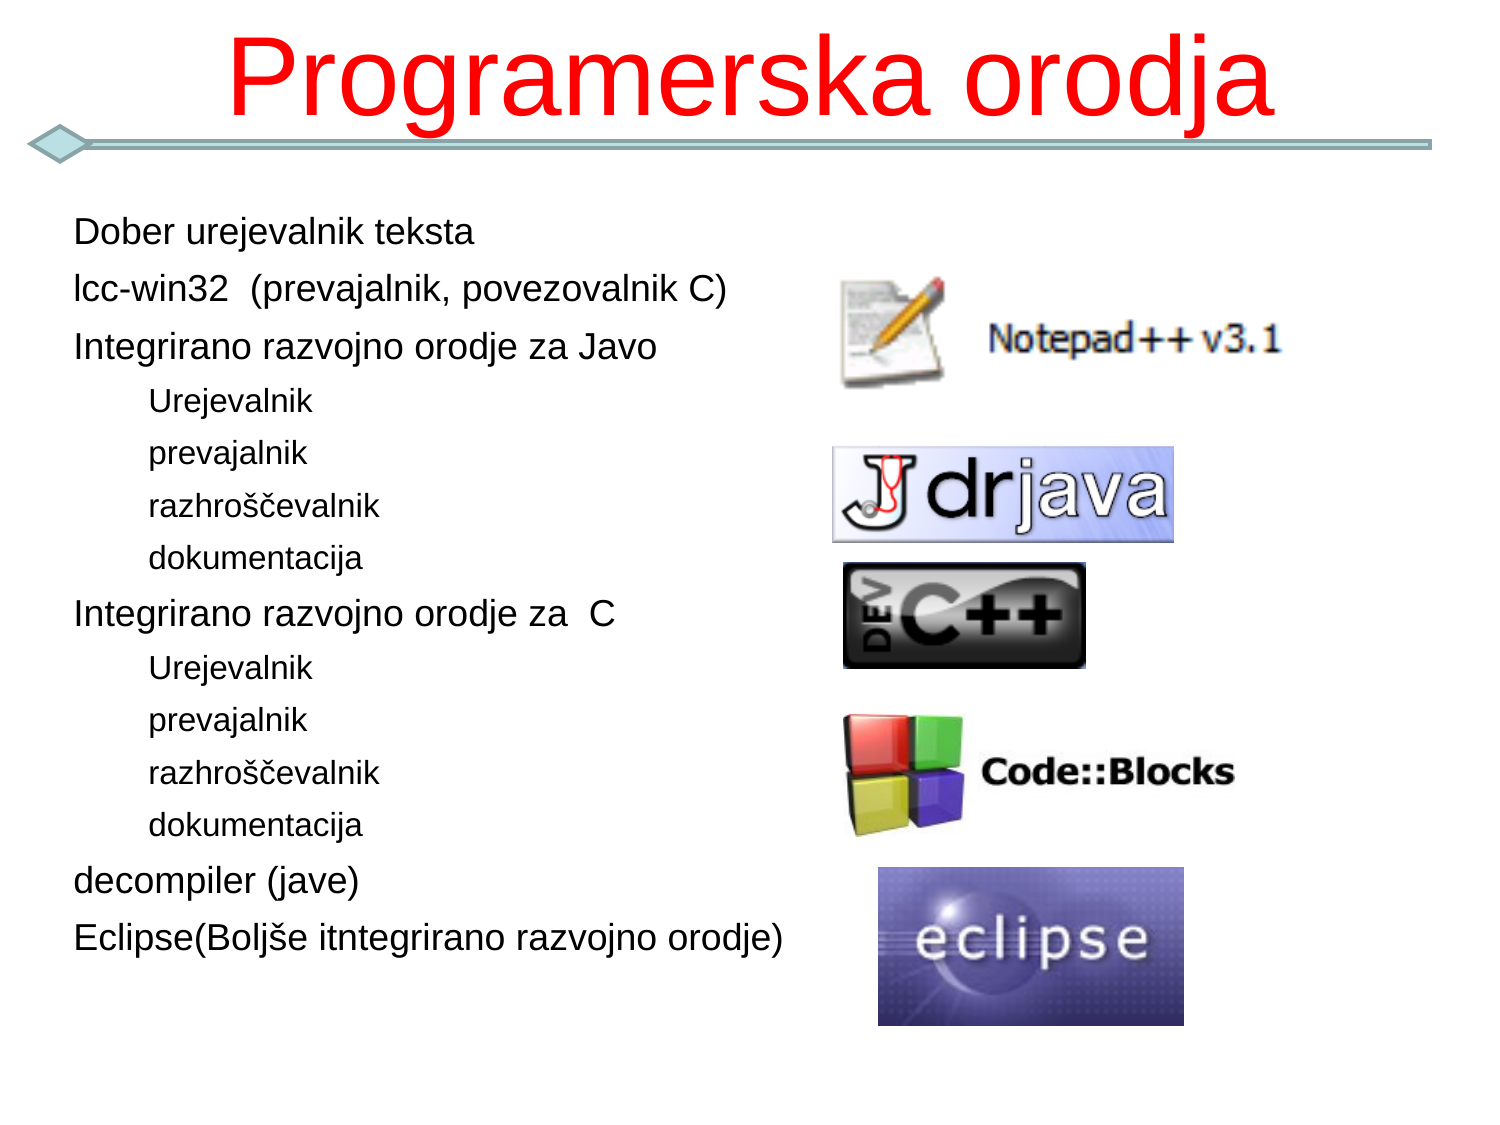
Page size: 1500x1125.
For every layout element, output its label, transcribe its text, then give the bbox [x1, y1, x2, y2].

picture [843, 562, 1086, 669]
text_box Dober urejevalnik teksta lcc-win32 (prevajalnik, povezovalnik C) Integrirano razvojno orodje za Javo Urejevalnik prevajalnik razhroščevalnik dokumentacija Integrirano razvojno orodje za C Urejevalnik prevajalnik razhroščevalnik dokumentacija decompiler (jave) Eclipse(Boljše itntegrirano razvojno orodje) [58, 199, 809, 967]
picture [843, 714, 1235, 837]
picture [796, 257, 1315, 411]
picture [832, 445, 1174, 543]
picture [878, 867, 1184, 1026]
title Programerska orodja [75, 0, 1426, 146]
